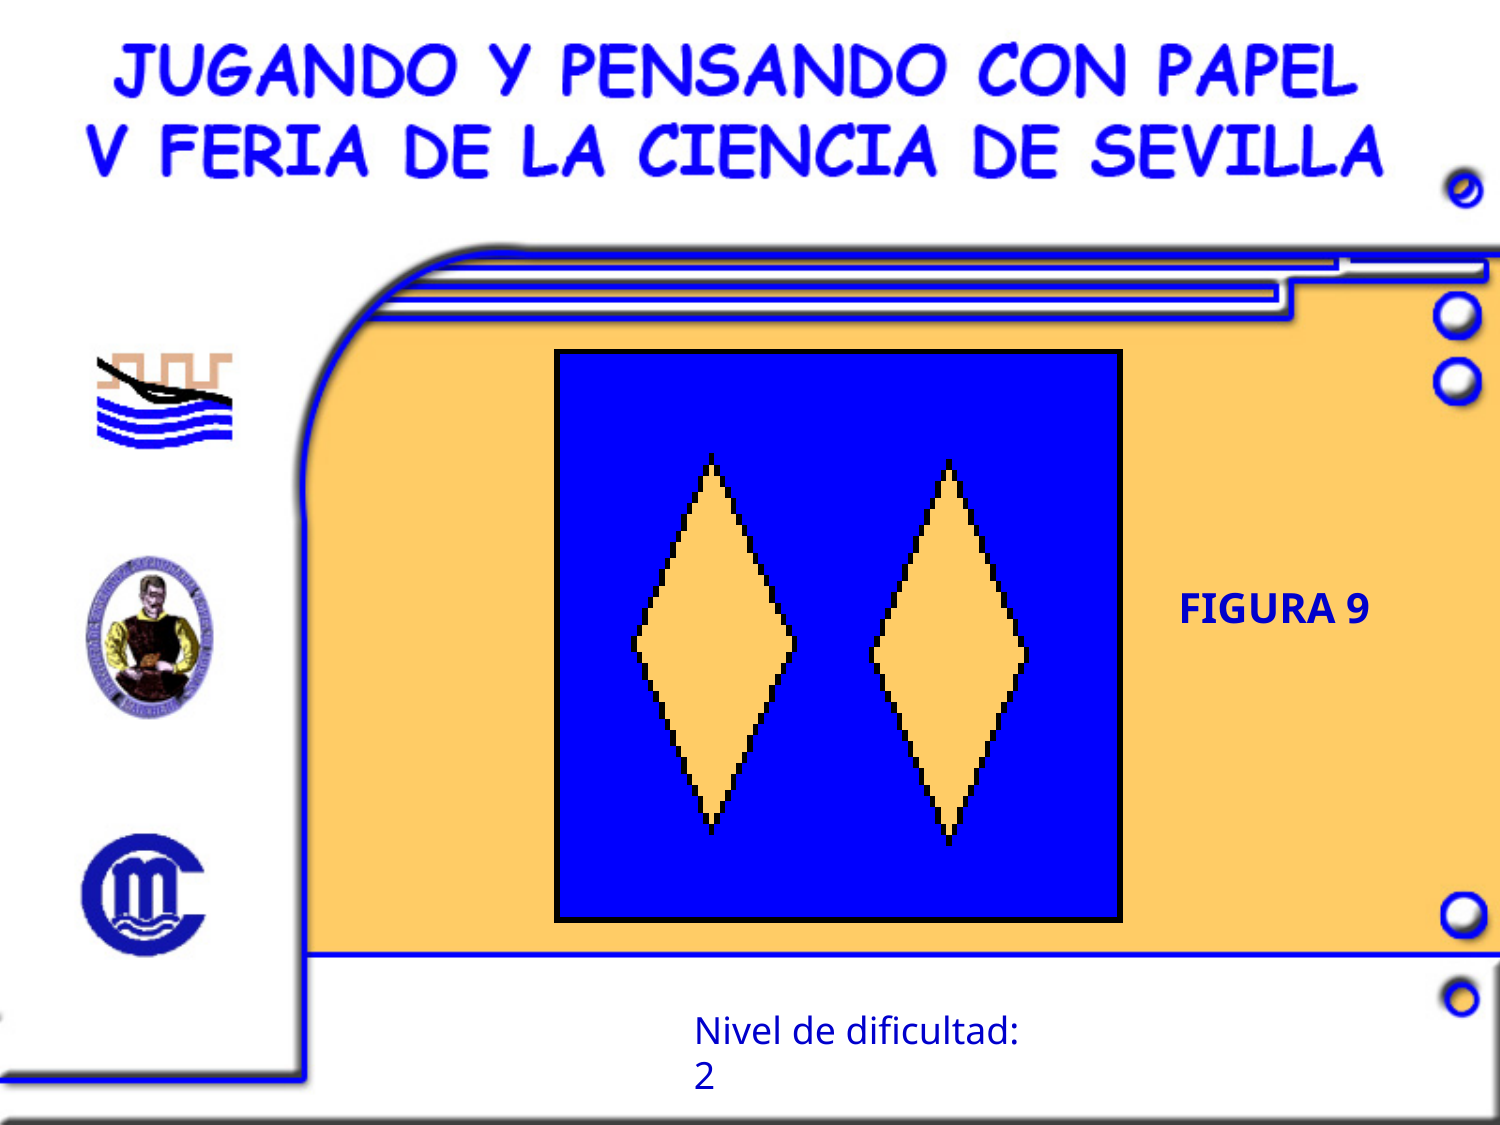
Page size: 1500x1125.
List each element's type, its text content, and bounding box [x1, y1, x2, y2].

text_box Nivel de dificultad: 2 [679, 999, 1046, 1105]
picture [0, 0, 1500, 1125]
text_box FIGURA 9 [1163, 574, 1400, 640]
